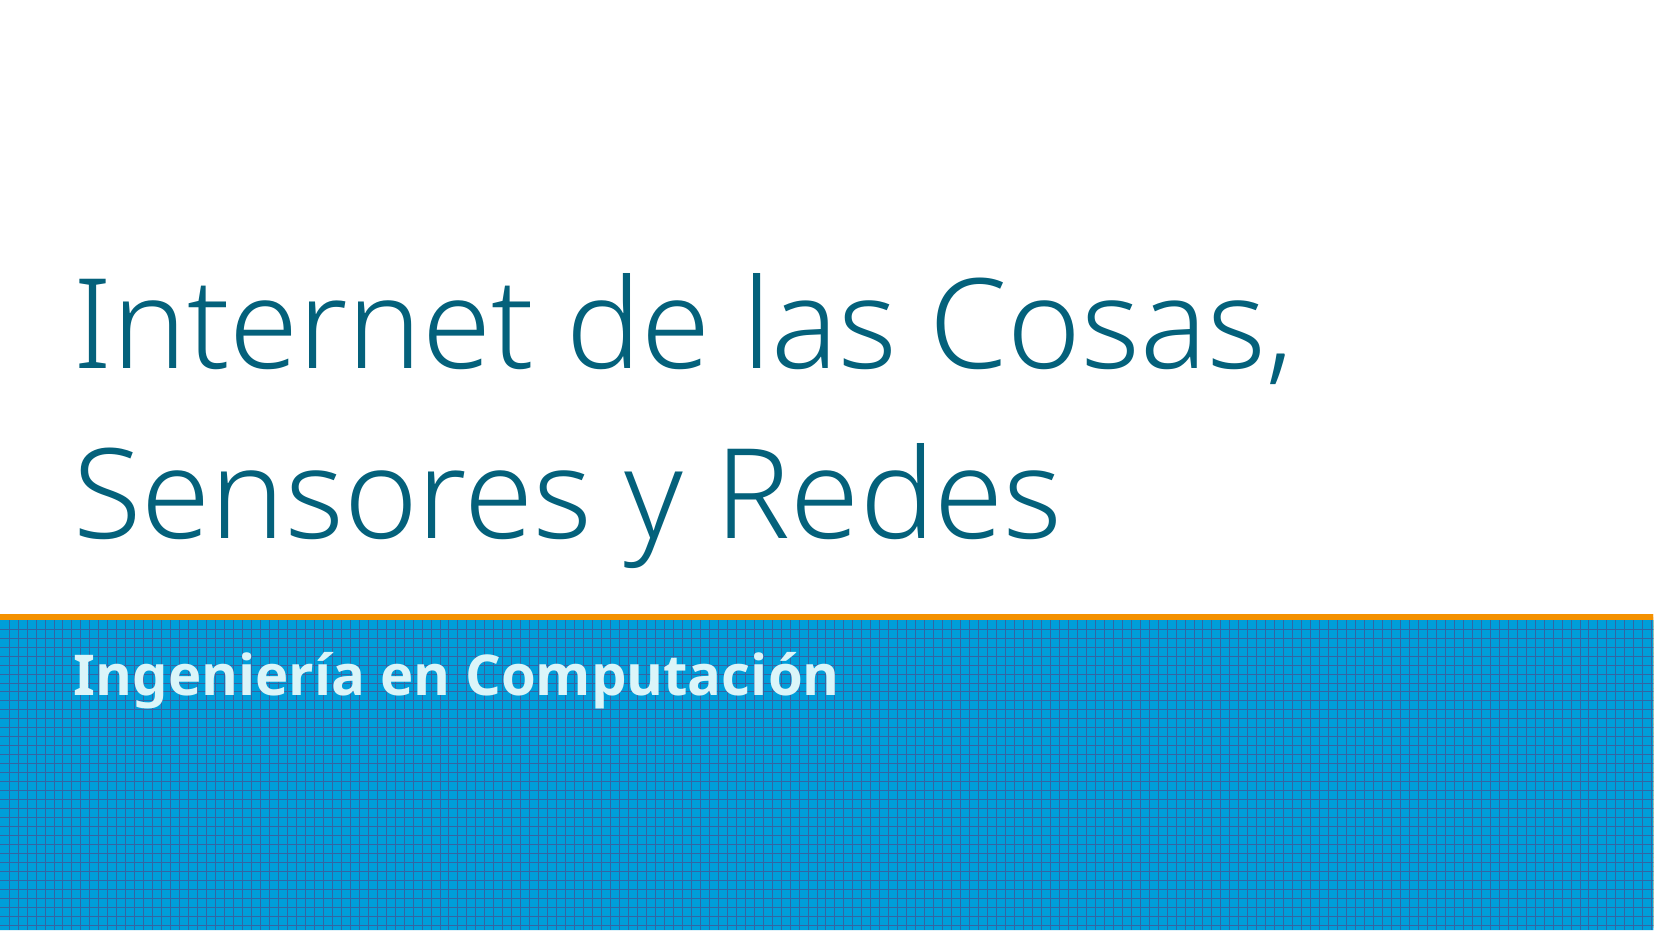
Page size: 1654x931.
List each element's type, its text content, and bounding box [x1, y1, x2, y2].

title Internet de las Cosas, Sensores y Redes [73, 44, 1551, 576]
subtitle Ingeniería en Computación [73, 634, 1551, 827]
